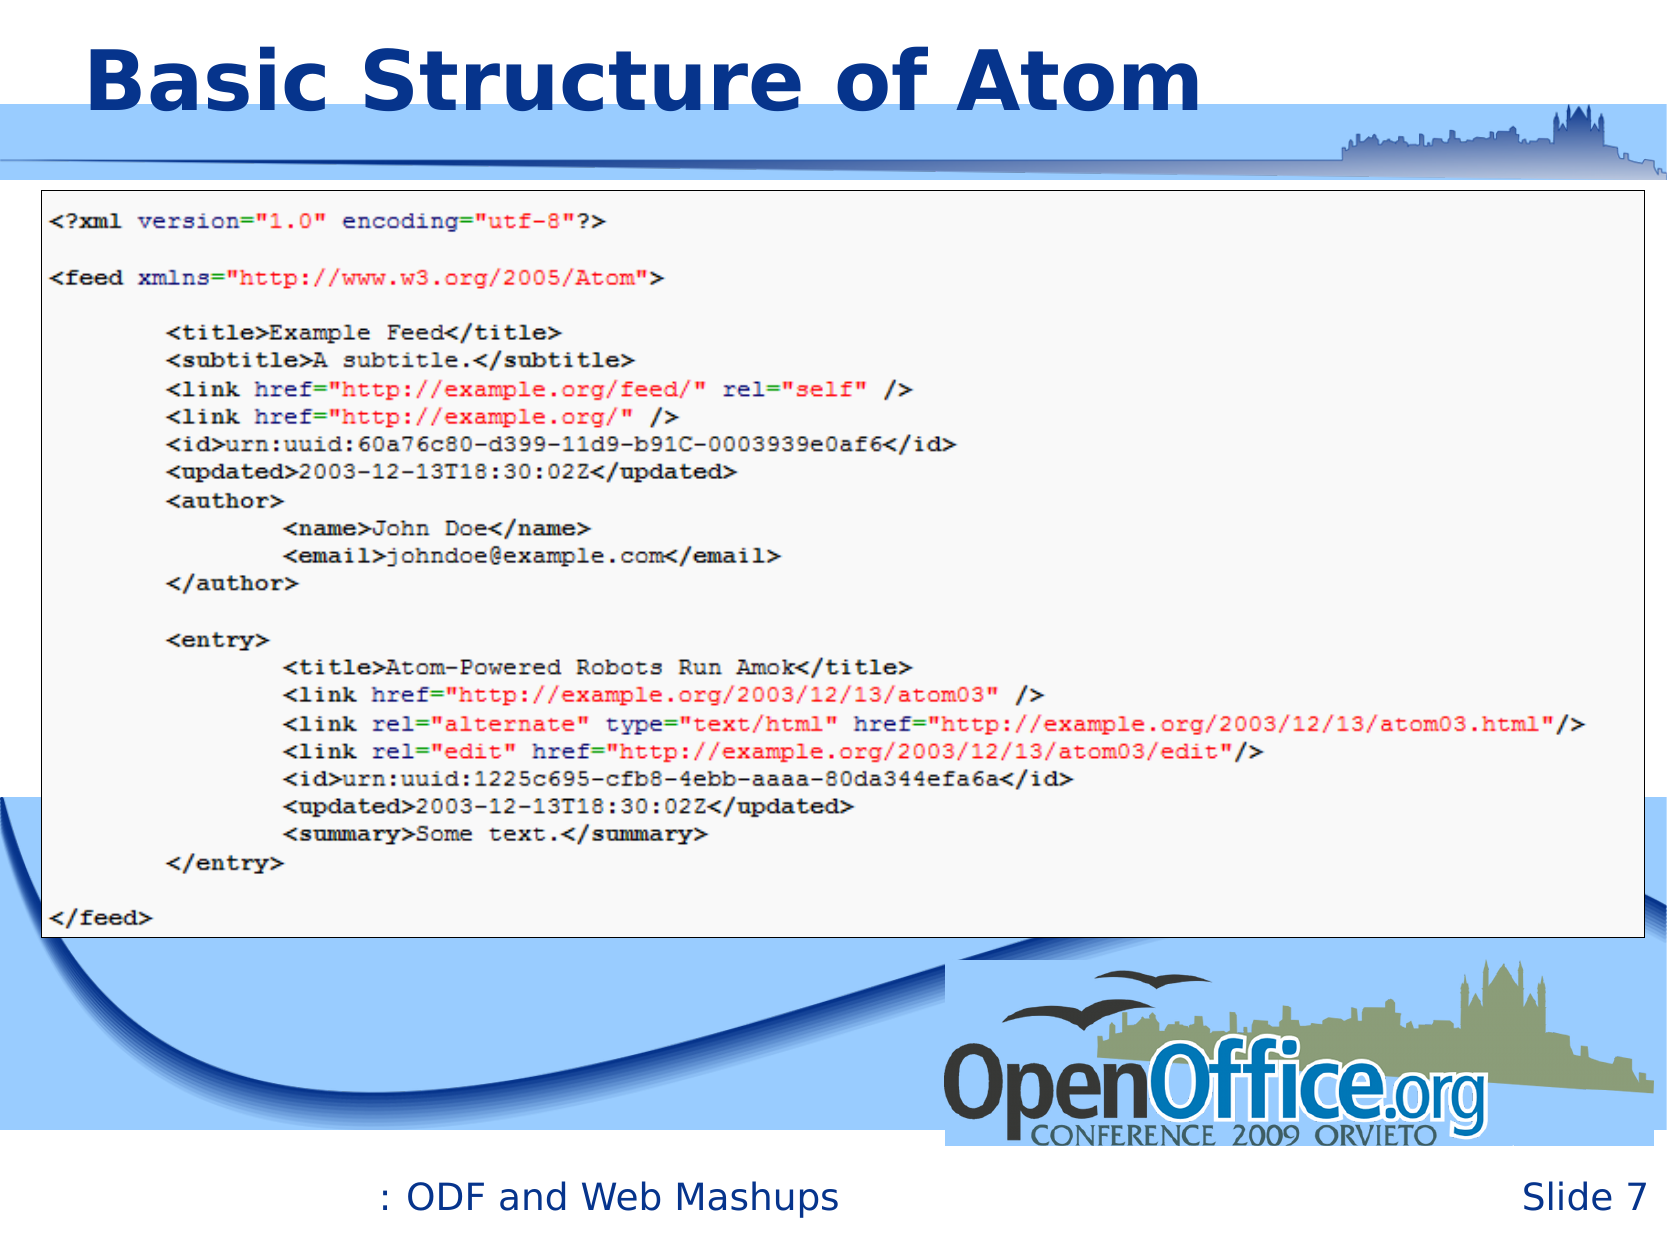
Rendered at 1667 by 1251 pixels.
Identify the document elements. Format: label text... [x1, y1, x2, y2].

picture [0, 104, 1667, 180]
title Basic Structure of Atom [83, 33, 1634, 131]
picture [0, 190, 1667, 1146]
